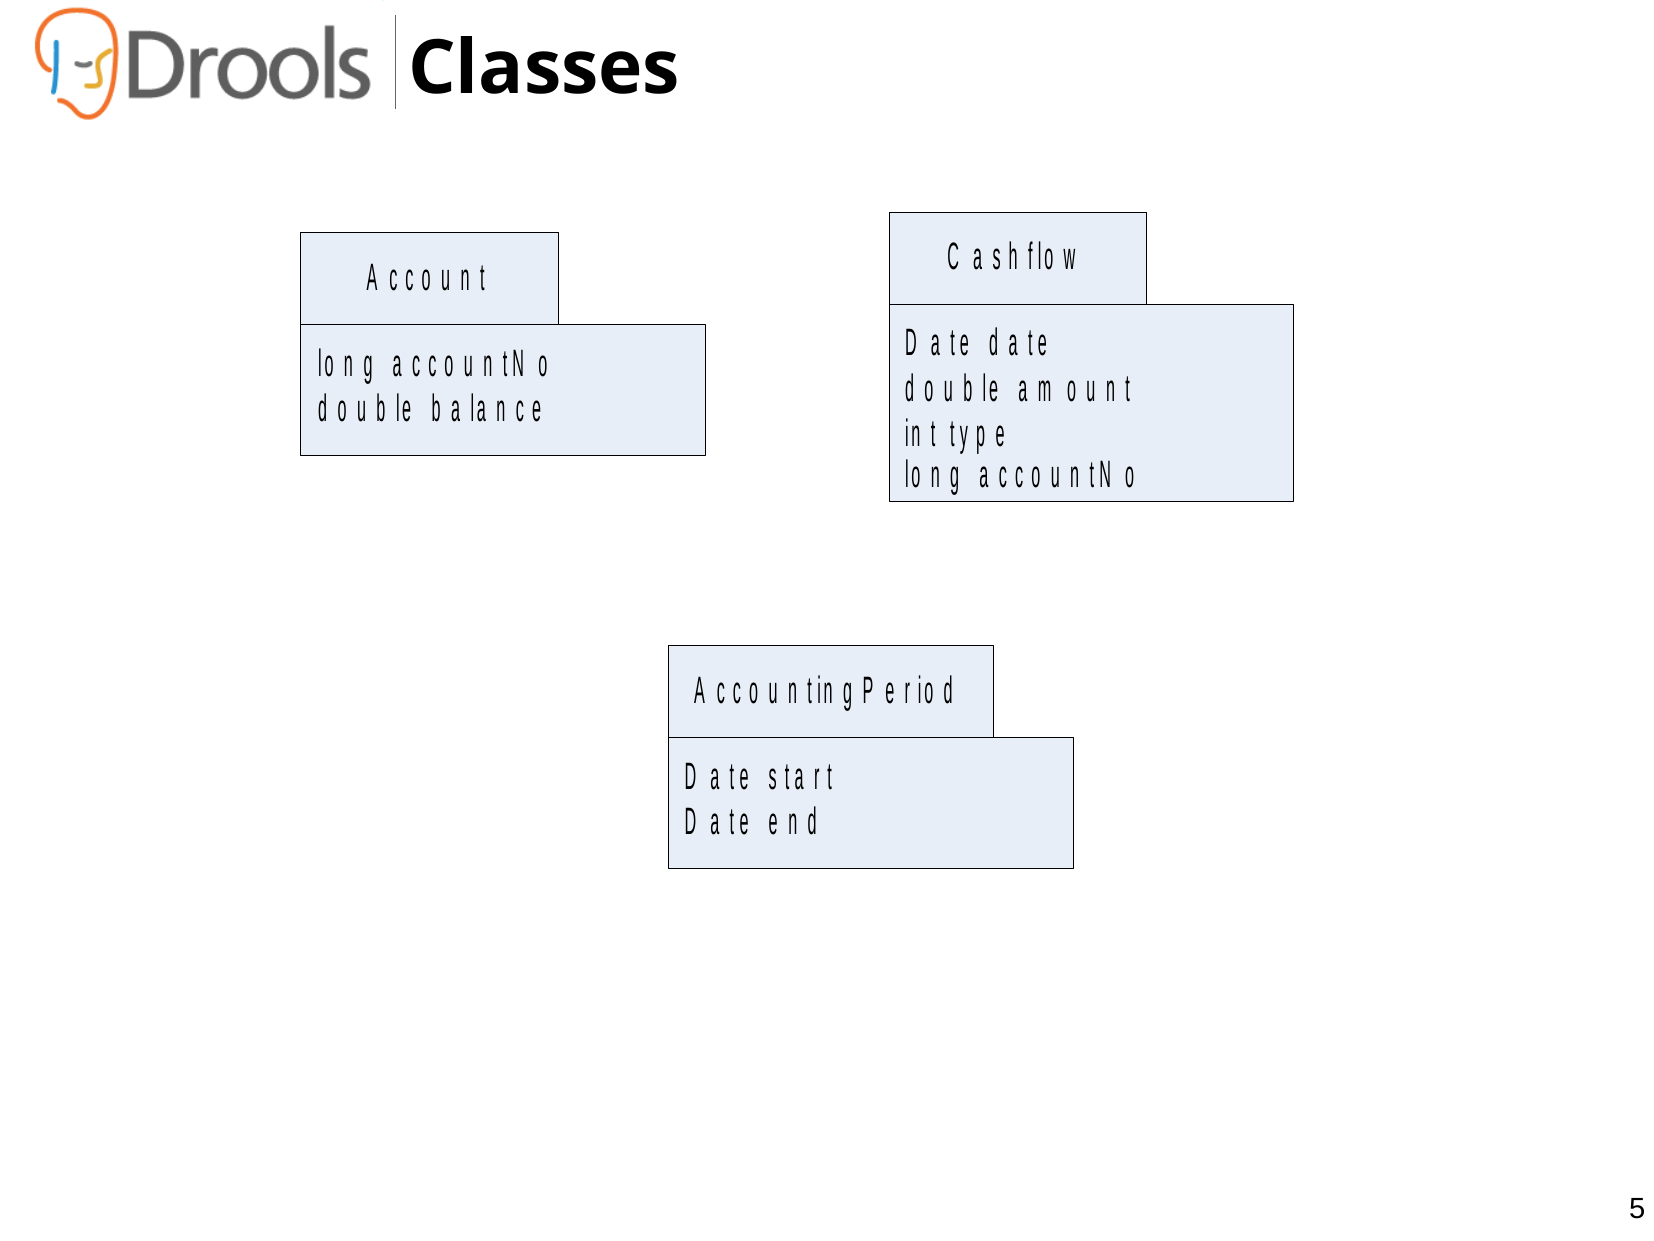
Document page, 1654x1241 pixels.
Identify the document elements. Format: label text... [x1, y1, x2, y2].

title Classes [408, 10, 1625, 119]
picture [29, 0, 384, 126]
picture [295, 206, 1300, 875]
